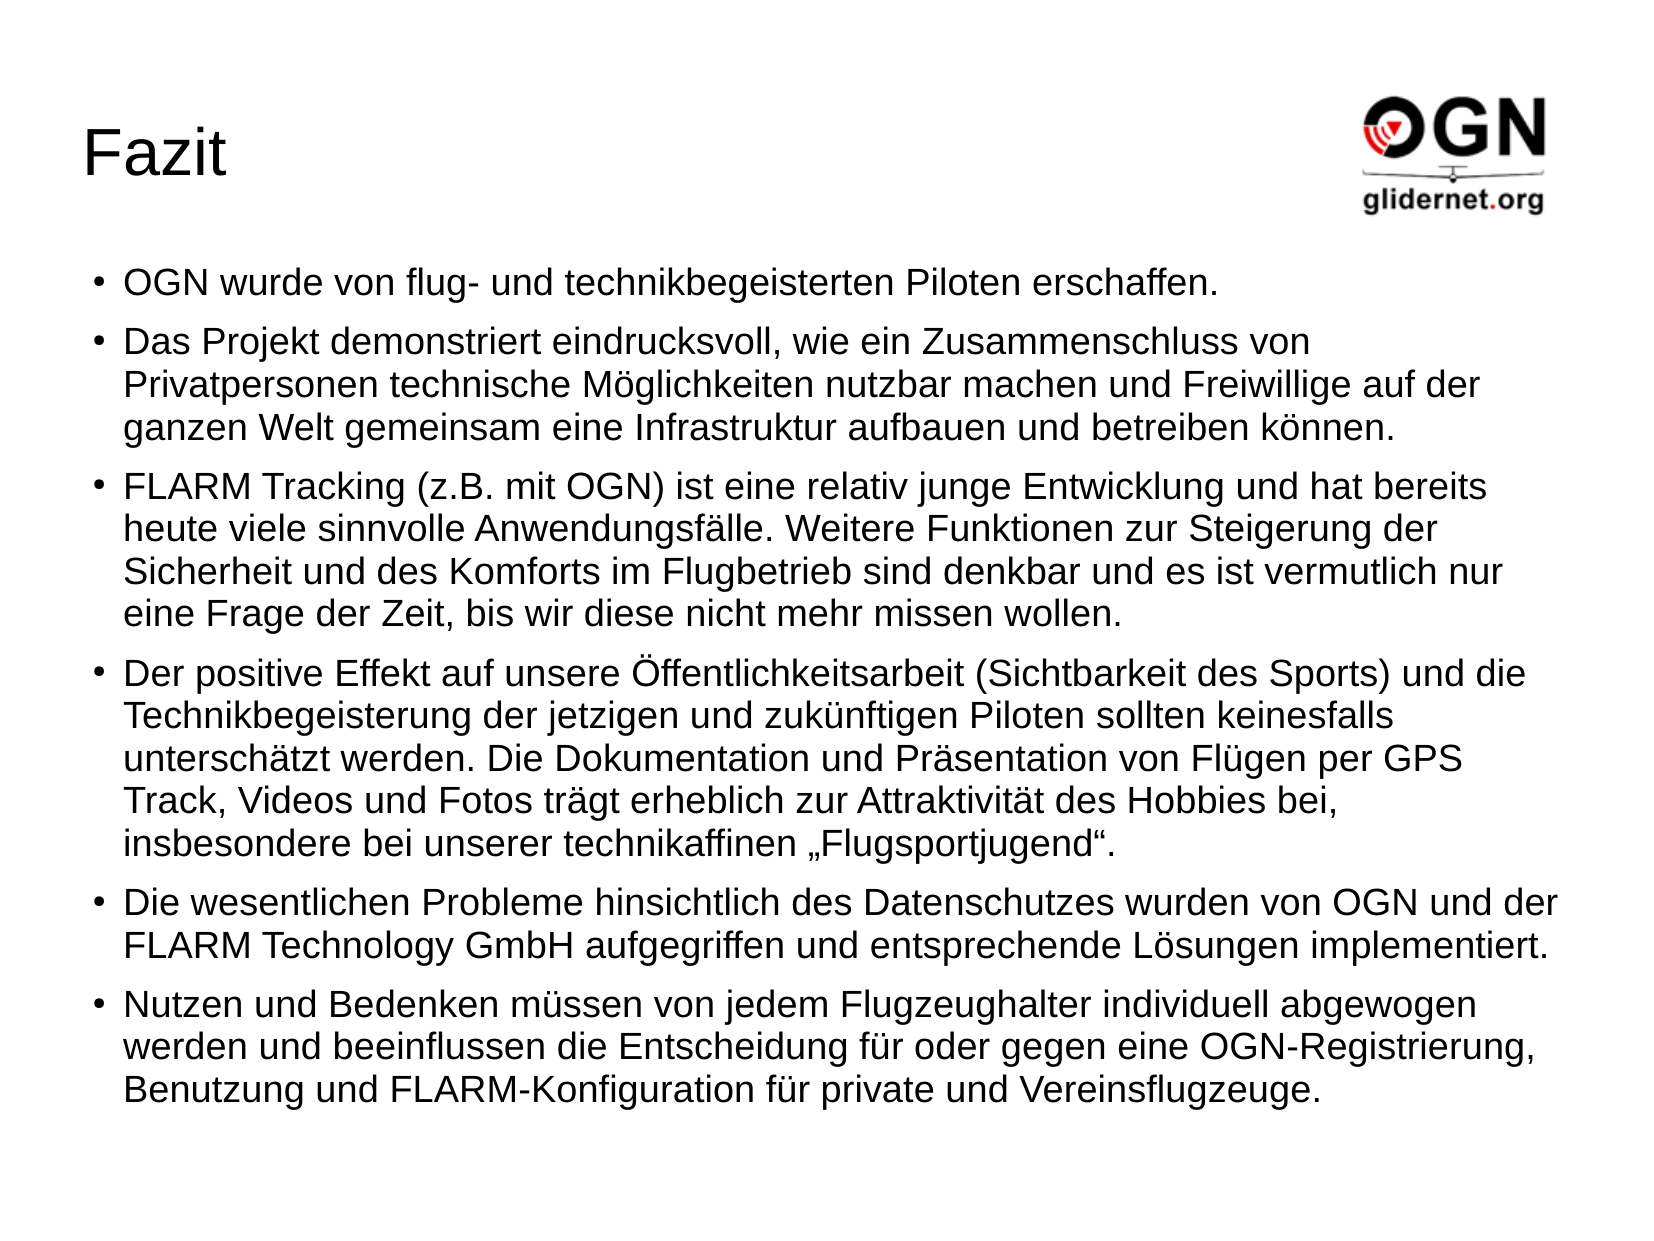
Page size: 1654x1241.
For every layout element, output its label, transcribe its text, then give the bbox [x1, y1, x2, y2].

title Fazit [82, 48, 1337, 256]
list OGN wurde von flug- und technikbegeisterten Piloten erschaffen. Das Projekt demonstriert eindrucksvoll, wie ein Zusammenschluss von Privatpersonen technische Möglichkeiten nutzbar machen und Freiwillige auf der ganzen Welt gemeinsam eine Infrastruktur aufbauen und betreiben können. FLARM Tracking (z.B. mit OGN) ist eine relativ junge Entwicklung und hat bereits heute viele sinnvolle Anwendungsfälle. Weitere Funktionen zur Steigerung der Sicherheit und des Komforts im Flugbetrieb sind denkbar und es ist vermutlich nur eine Frage der Zeit, bis wir diese nicht mehr missen wollen. Der positive Effekt auf unsere Öffentlichkeitsarbeit (Sichtbarkeit des Sports) und die Technikbegeisterung der jetzigen und zukünftigen Piloten sollten keinesfalls unterschätzt werden. Die Dokumentation und Präsentation von Flügen per GPS Track, Videos und Fotos trägt erheblich zur Attraktivität des Hobbies bei, insbesondere bei unserer technikaffinen „Flugsportjugend“. Die wesentlichen Probleme hinsichtlich des Datenschutzes wurden von OGN und der FLARM Technology GmbH aufgegriffen und entsprechende Lösungen implementiert. Nutzen und Bedenken müssen von jedem Flugzeughalter individuell abgewogen werden und beeinflussen die Entscheidung für oder gegen eine OGN-Registrierung, Benutzung und FLARM-Konfiguration für private und Vereinsflugzeuge. [82, 261, 1571, 1123]
picture [1336, 34, 1571, 261]
